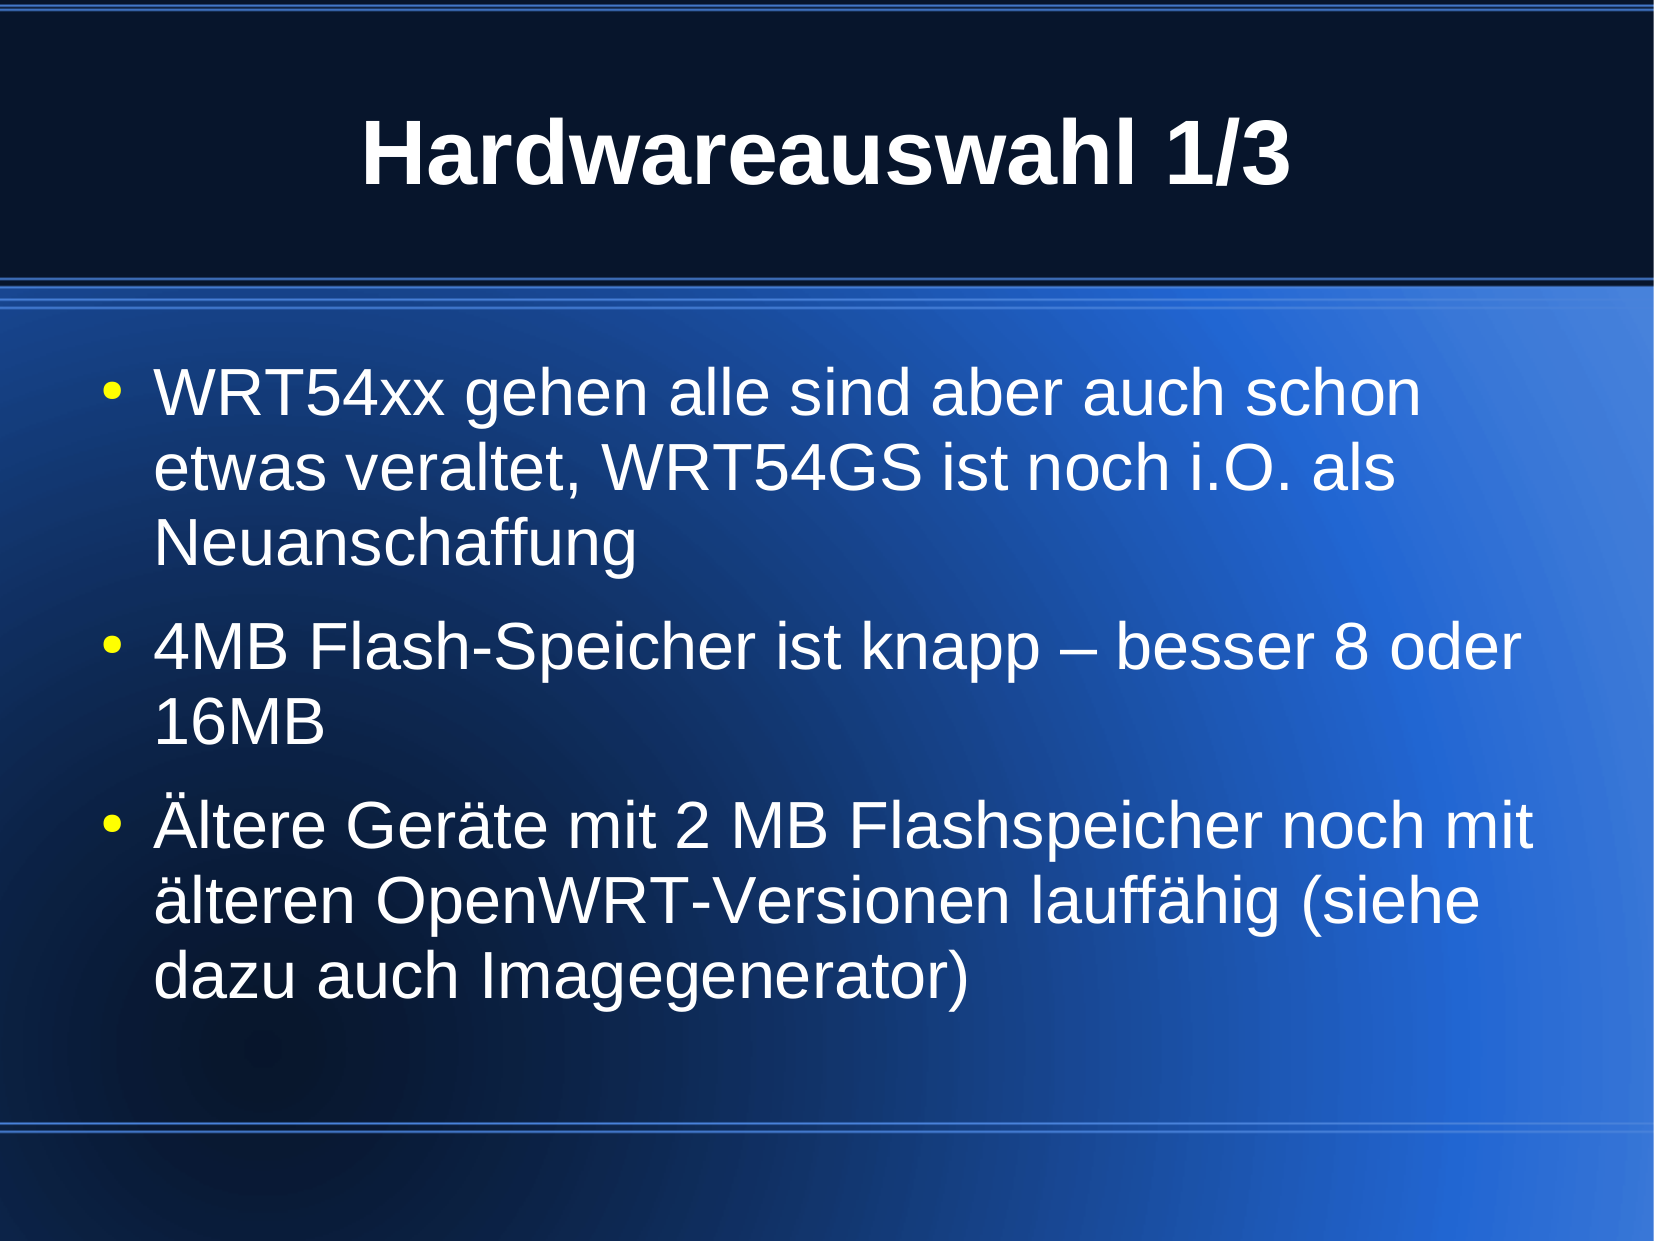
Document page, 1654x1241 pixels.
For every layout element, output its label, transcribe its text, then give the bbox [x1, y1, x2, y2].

picture [0, 0, 1654, 1241]
list WRT54xx gehen alle sind aber auch schon etwas veraltet, WRT54GS ist noch i.O. als Neuanschaffung 4MB Flash-Speicher ist knapp – besser 8 oder 16MB Ältere Geräte mit 2 MB Flashspeicher noch mit älteren OpenWRT-Versionen lauffähig (siehe dazu auch Imagegenerator) [82, 355, 1571, 1159]
title Hardwareauswahl 1/3 [82, 56, 1571, 250]
